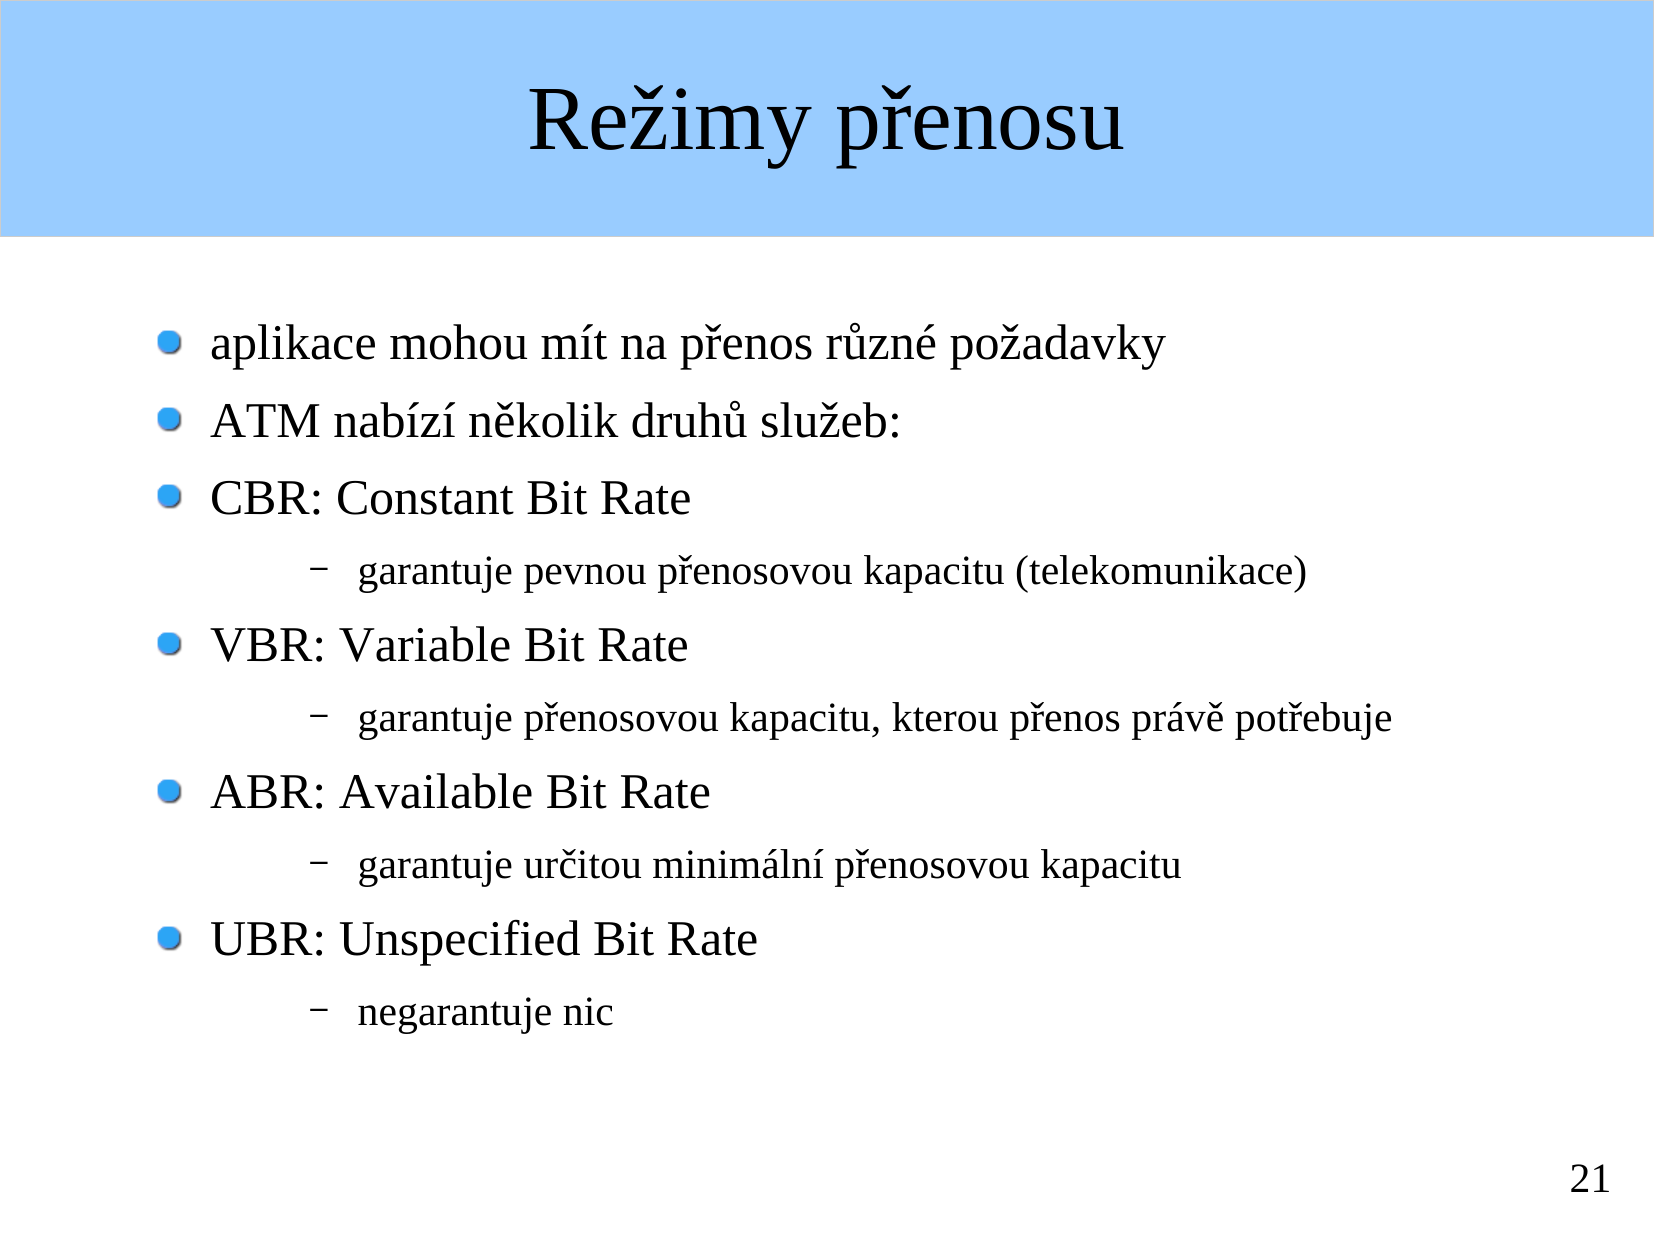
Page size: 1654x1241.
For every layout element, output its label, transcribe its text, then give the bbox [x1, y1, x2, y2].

title Režimy přenosu [0, 0, 1654, 237]
list aplikace mohou mít na přenos různé požadavky ATM nabízí několik druhů služeb: CBR: Constant Bit Rate garantuje pevnou přenosovou kapacitu (telekomunikace) VBR: Variable Bit Rate garantuje přenosovou kapacitu, kterou přenos právě potřebuje ABR: Available Bit Rate garantuje určitou minimální přenosovou kapacitu UBR: Unspecified Bit Rate negarantuje nic [121, 315, 1534, 1112]
